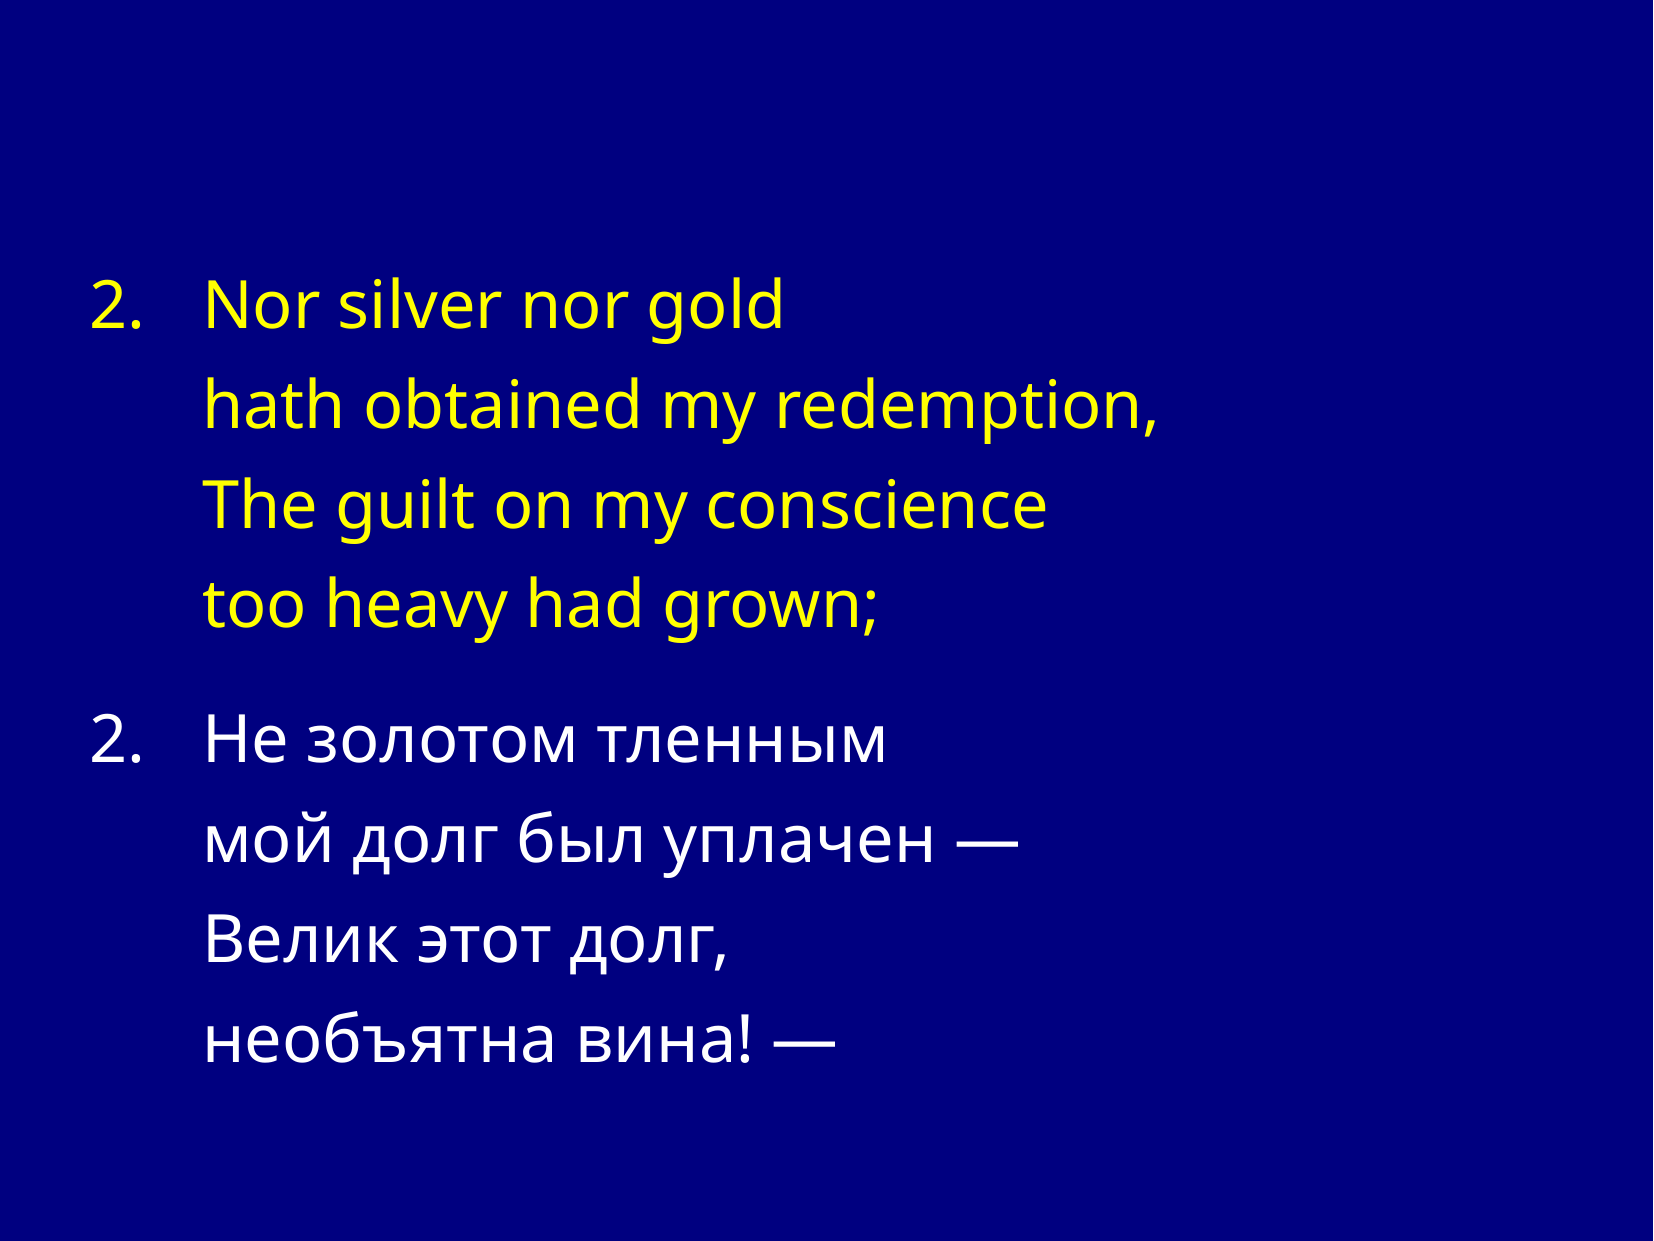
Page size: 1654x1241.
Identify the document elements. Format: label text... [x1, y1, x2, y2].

text_box 2. Nor silver nor gold hath obtained my redemption, The guilt on my conscience too heavy had grown; [75, 150, 1576, 638]
text_box 2. Не золотом тленным мой долг был уплачен — Велик этот долг, необъятна вина! — [75, 675, 1576, 1163]
